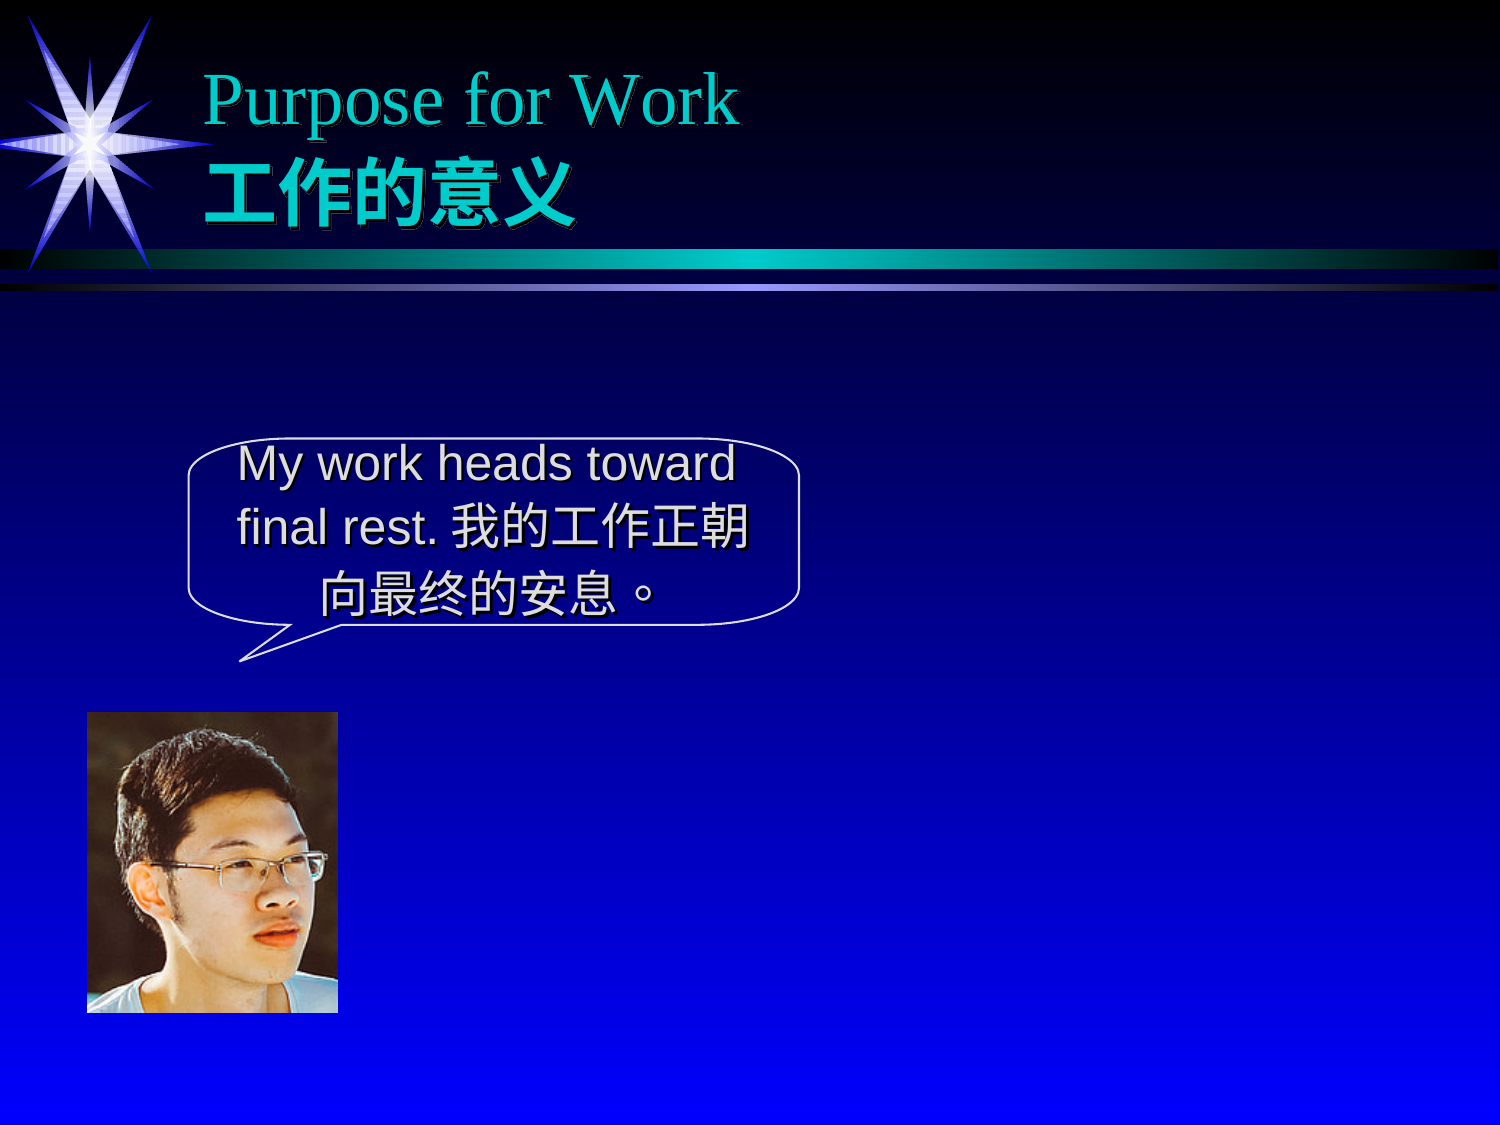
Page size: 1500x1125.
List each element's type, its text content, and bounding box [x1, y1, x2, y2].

picture [87, 712, 338, 1013]
title Purpose for Work 工作的意义 [187, 56, 1463, 244]
text_box My work heads toward final rest.我的工作正朝 向最终的安息。 [188, 438, 800, 662]
